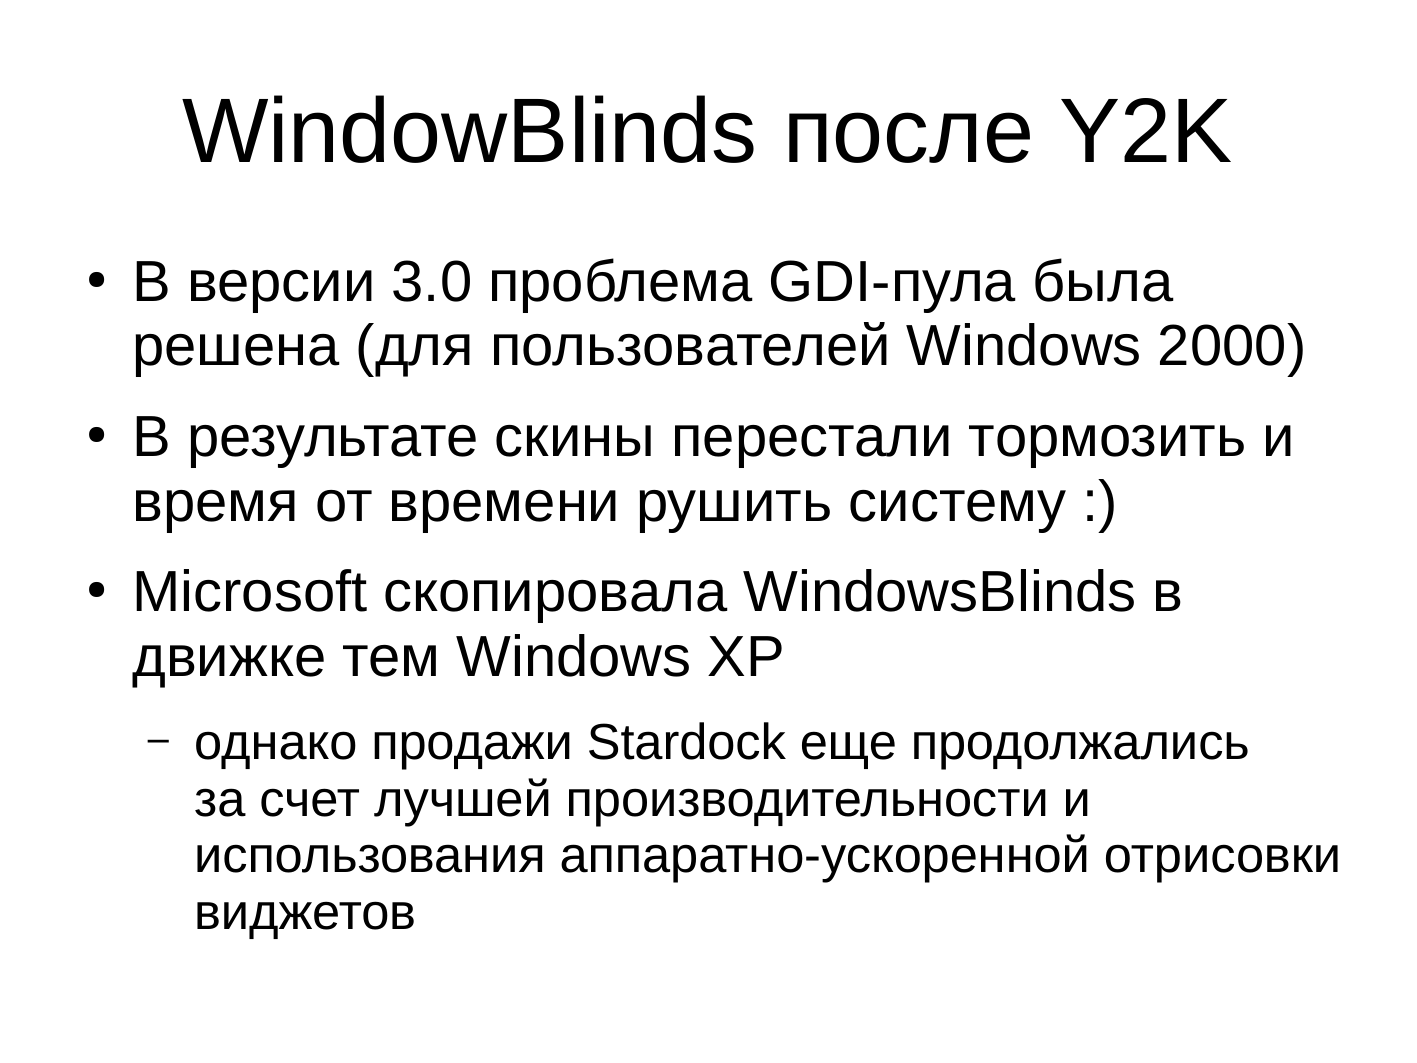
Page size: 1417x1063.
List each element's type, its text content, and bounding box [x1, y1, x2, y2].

title WindowBlinds после Y2K [70, 42, 1346, 220]
list В версии 3.0 проблема GDI-пула была решена (для пользователей Windows 2000) В результате скины перестали тормозить и время от времени рушить систему :) Microsoft скопировала WindowsBlinds в движке тем Windows XP однако продажи Stardock еще продолжались за счет лучшей производительности и использования аппаратно-ускоренной отрисовки виджетов [70, 248, 1346, 950]
